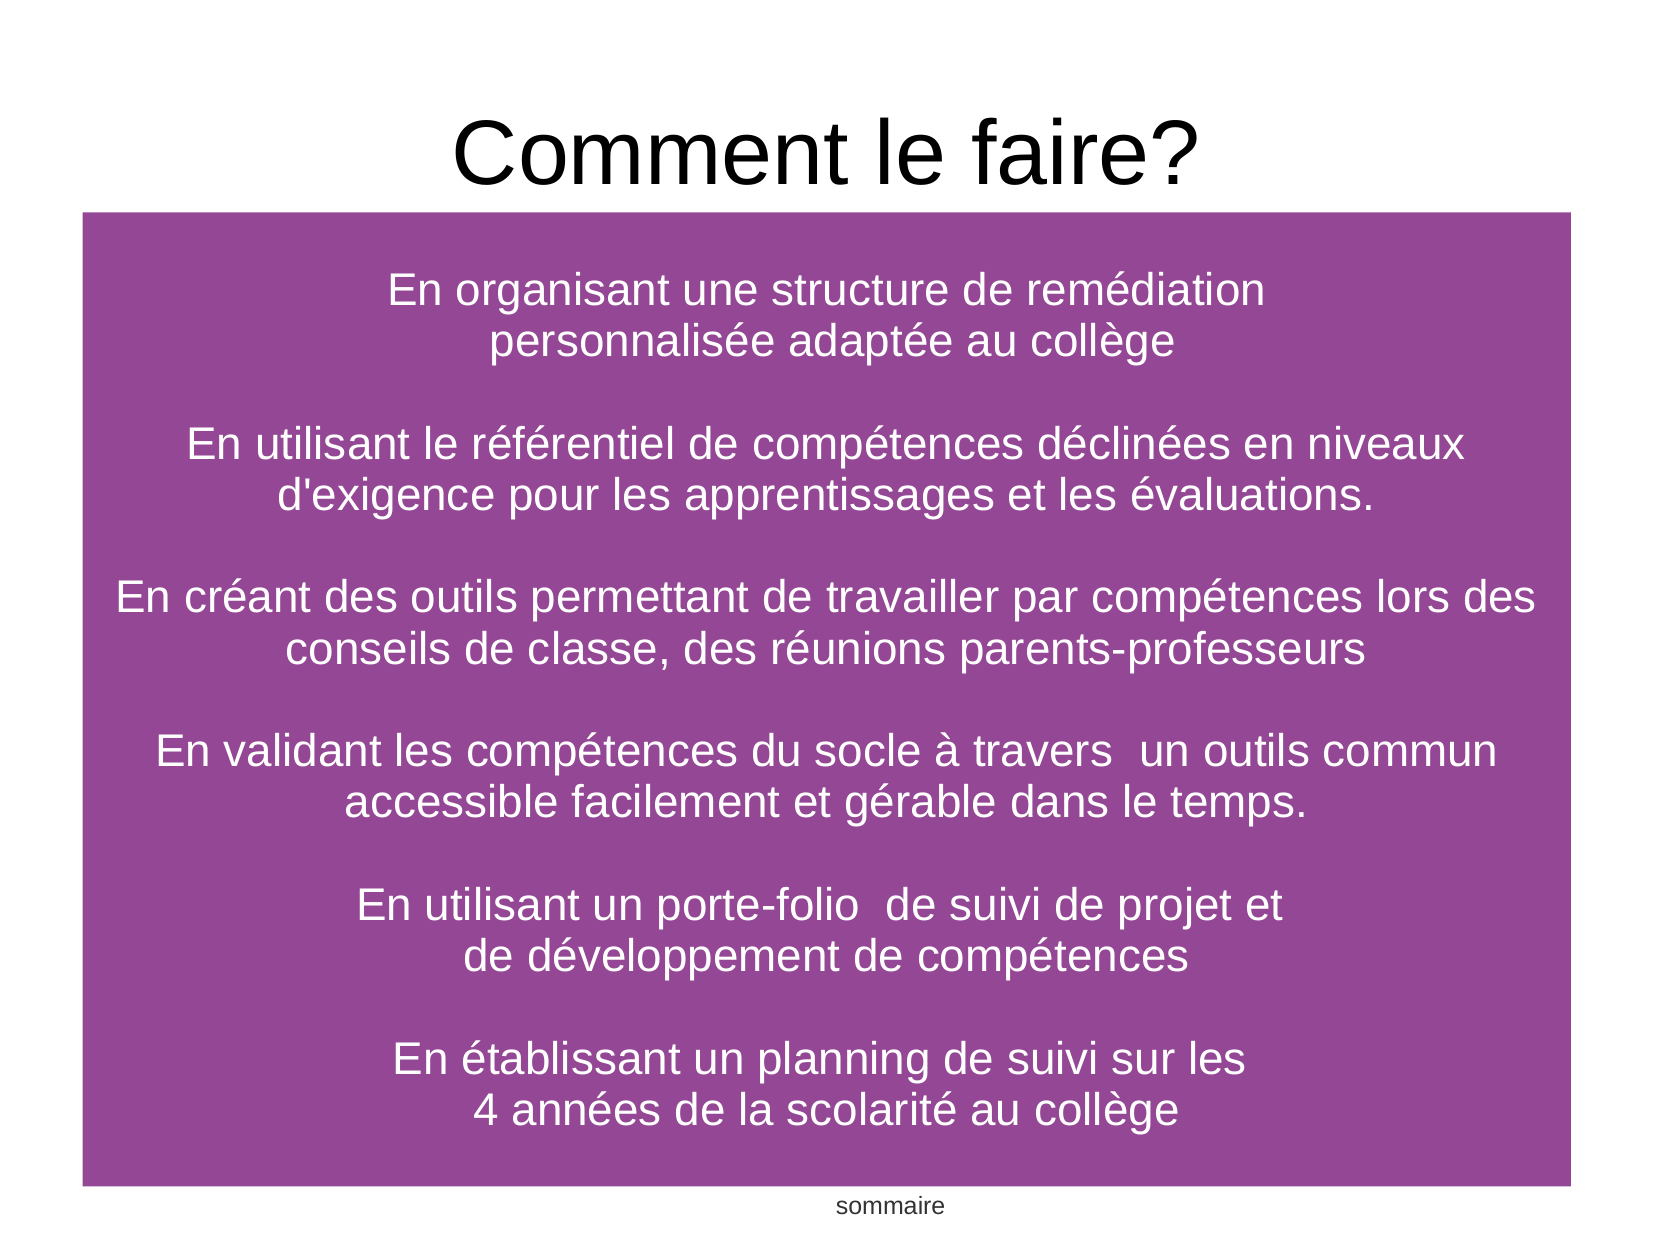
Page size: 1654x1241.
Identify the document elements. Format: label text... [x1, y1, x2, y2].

subtitle En organisant une structure de remédiation personnalisée adaptée au collège En utilisant le référentiel de compétences déclinées en niveaux d'exigence pour les apprentissages et les évaluations. En créant des outils permettant de travailler par compétences lors des conseils de classe, des réunions parents-professeurs En validant les compétences du socle à travers un outils commun accessible facilement et gérable dans le temps. En utilisant un porte-folio de suivi de projet et de développement de compétences En établissant un planning de suivi sur les 4 années de la scolarité au collège [82, 214, 1571, 1185]
title Comment le faire? [82, 49, 1571, 212]
text_box sommaire [739, 1184, 1042, 1228]
